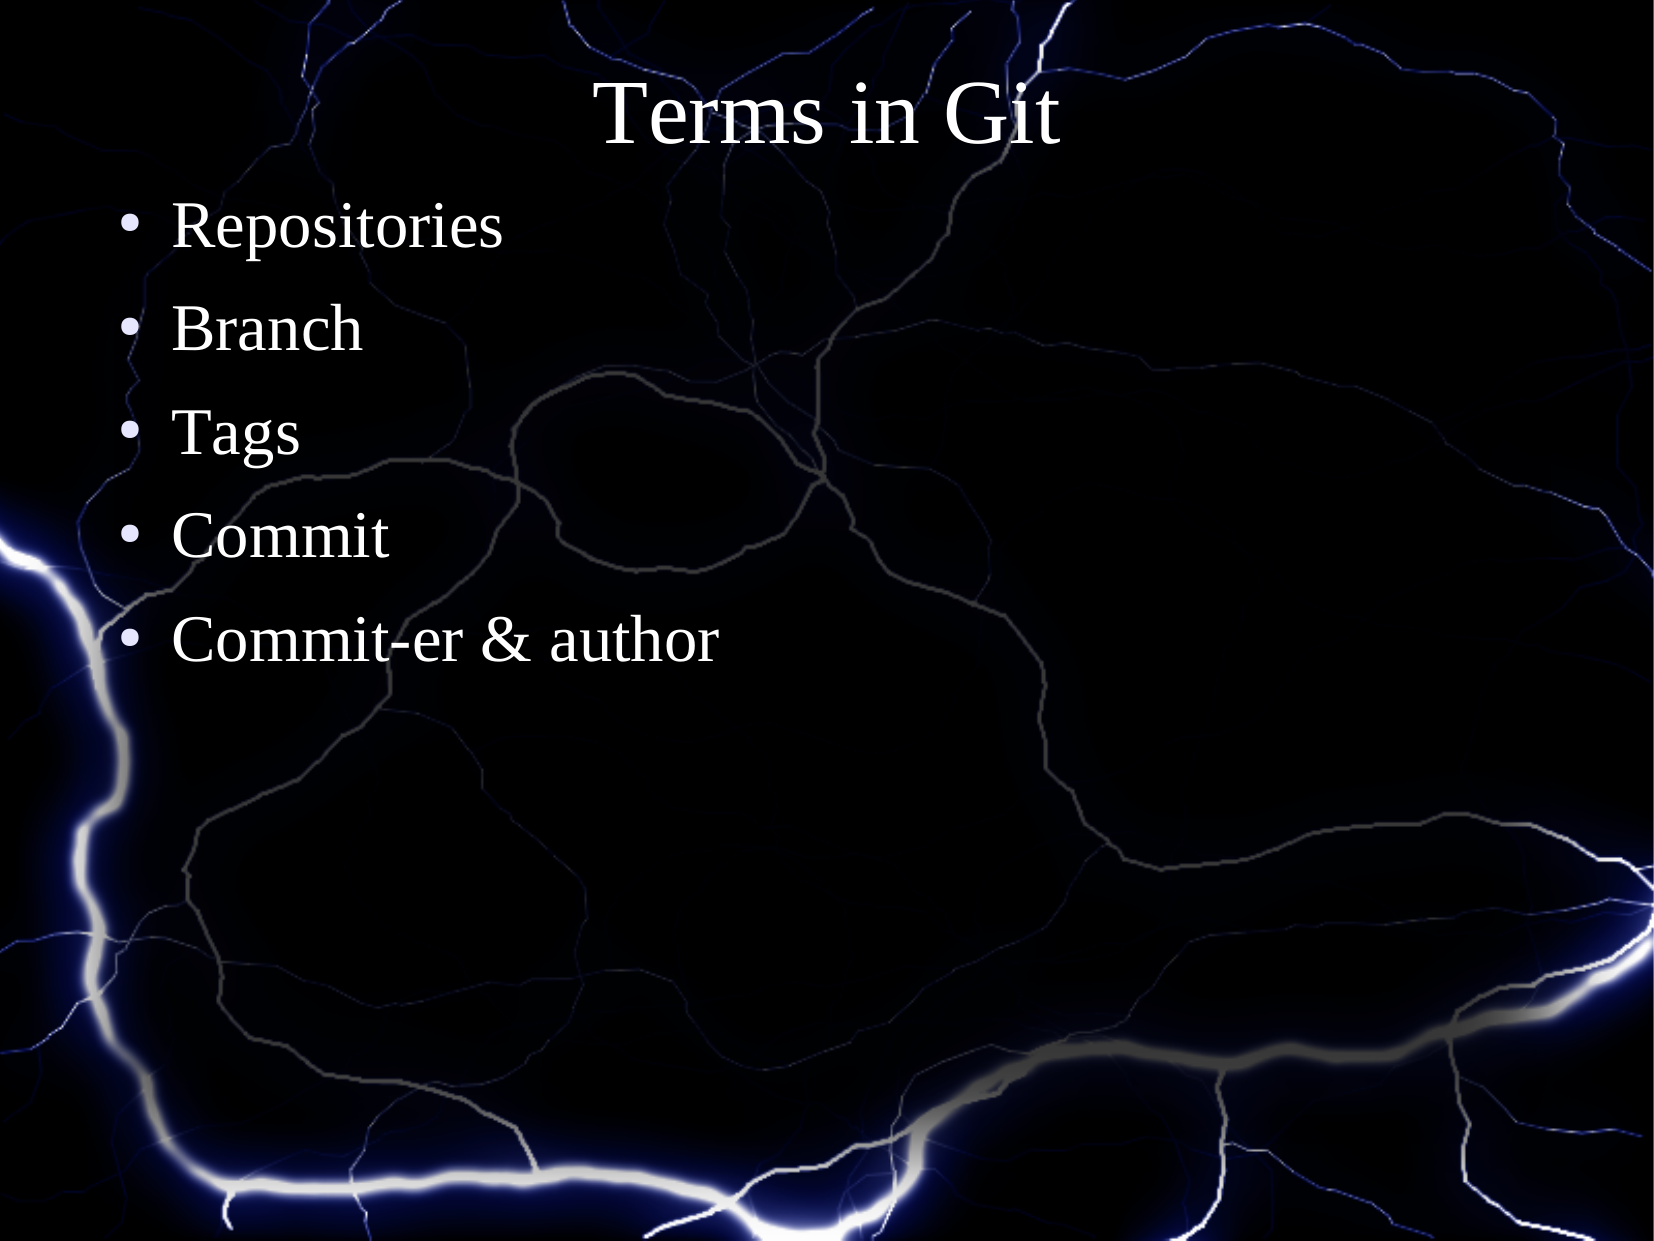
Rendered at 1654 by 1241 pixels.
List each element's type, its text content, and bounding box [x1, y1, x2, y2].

picture [0, 0, 1654, 1241]
title Terms in Git [82, 0, 1571, 187]
list Repositories Branch Tags Commit Commit-er & author [82, 187, 1571, 1238]
